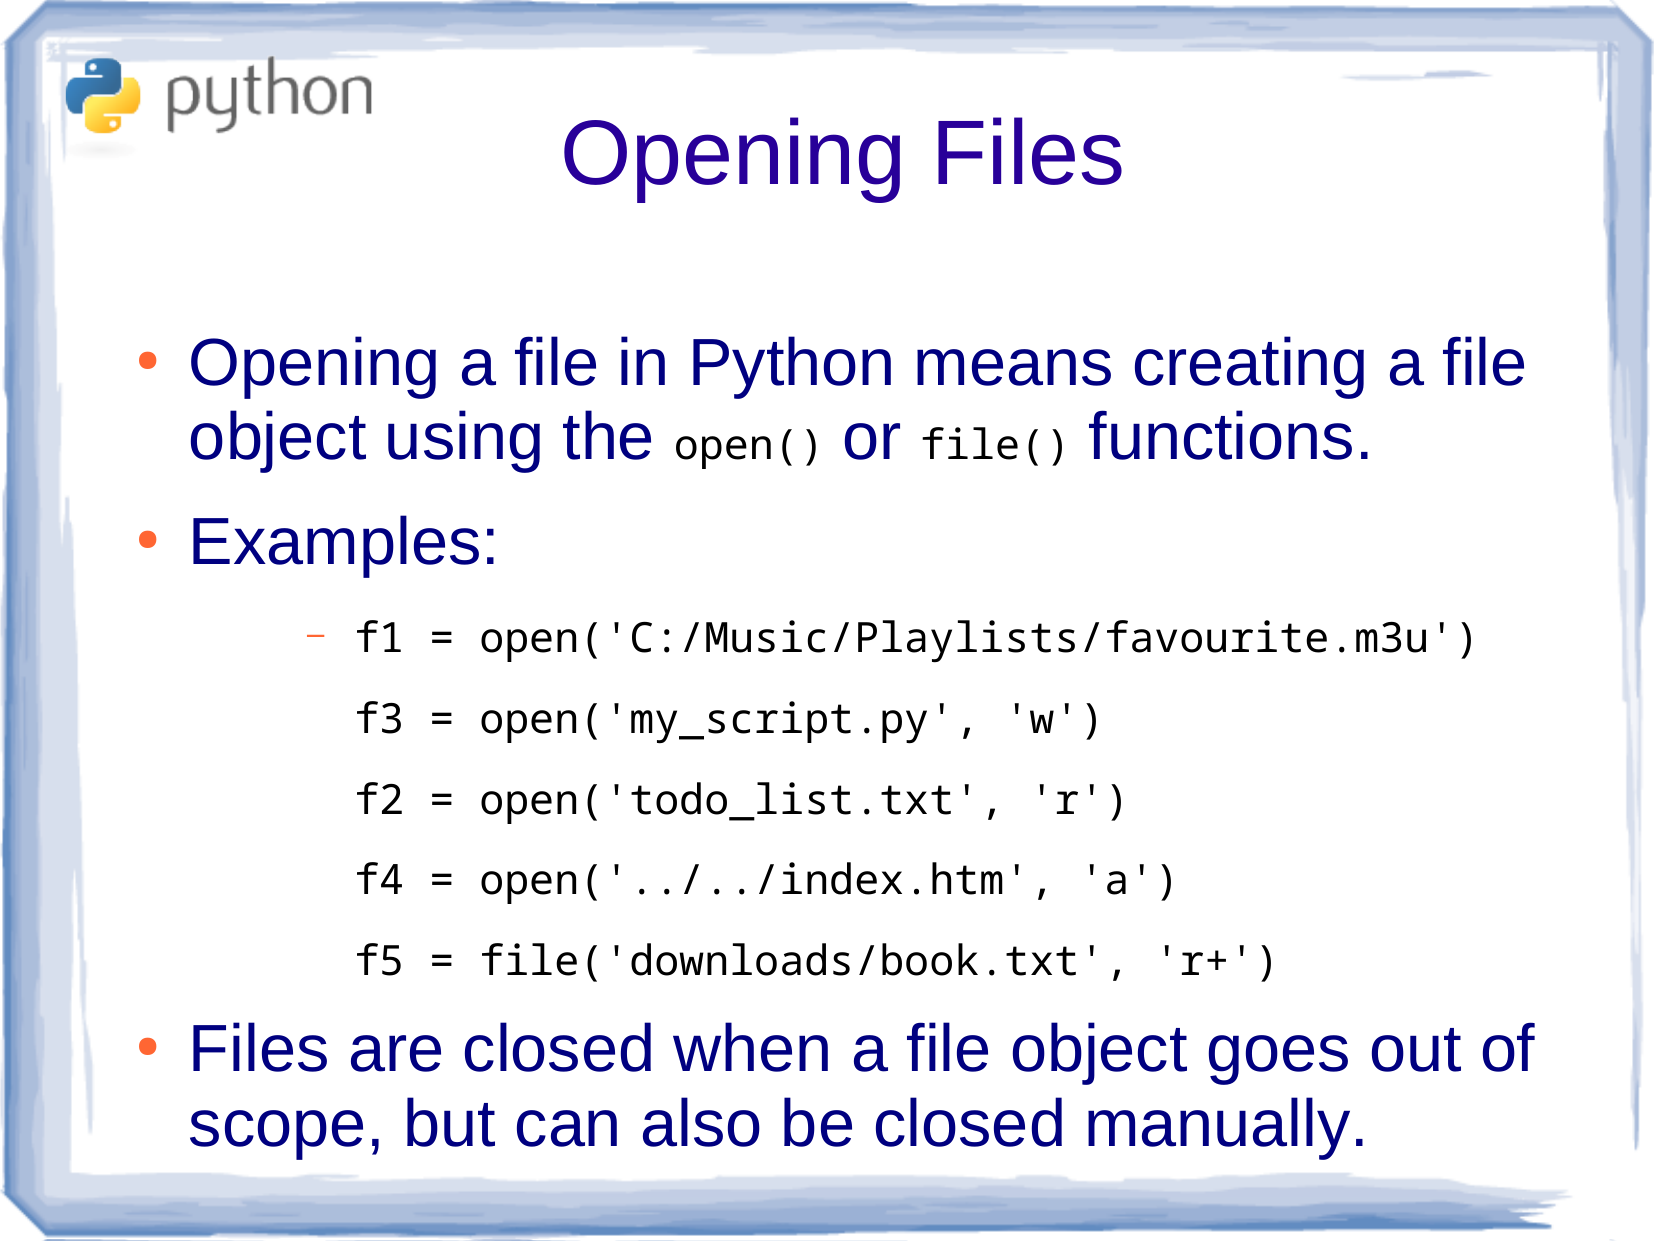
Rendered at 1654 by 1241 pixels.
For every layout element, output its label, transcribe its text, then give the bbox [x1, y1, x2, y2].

picture [0, 0, 1654, 1241]
list Opening a file in Python means creating a file object using the open() or file() functions. Examples: f1 = open('C:/Music/Playlists/favourite.m3u') f3 = open('my_script.py', 'w') f2 = open('todo_list.txt', 'r') f4 = open('../../index.htm', 'a') f5 = file('downloads/book.txt', 'r+') Files are closed when a file object goes out of scope, but can also be closed manually. [118, 324, 1571, 1121]
title Opening Files [82, 49, 1571, 257]
